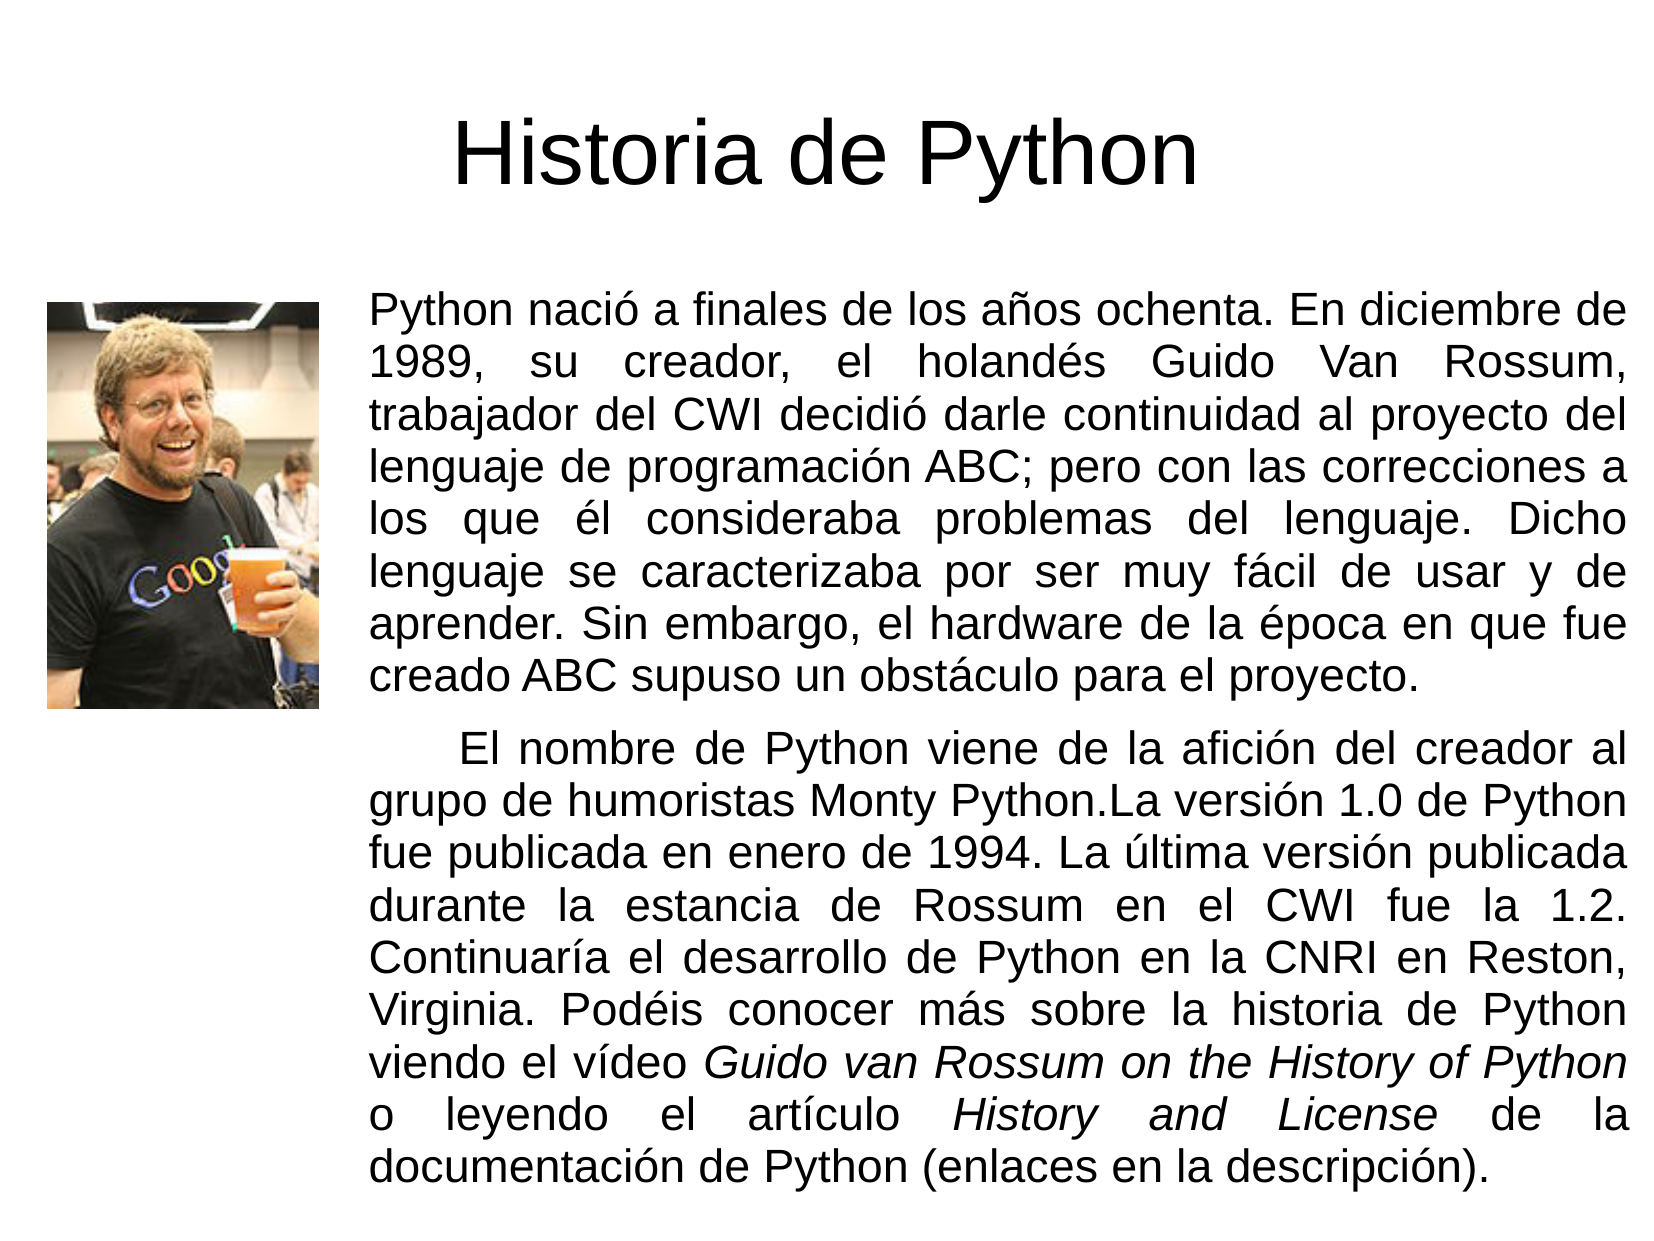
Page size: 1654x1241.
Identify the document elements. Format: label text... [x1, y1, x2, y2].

picture [47, 302, 319, 709]
list Python nació a finales de los años ochenta. En diciembre de 1989, su creador, el holandés Guido Van Rossum, trabajador del CWI decidió darle continuidad al proyecto del lenguaje de programación ABC; pero con las correcciones a los que él consideraba problemas del lenguaje. Dicho lenguaje se caracterizaba por ser muy fácil de usar y de aprender. Sin embargo, el hardware de la época en que fue creado ABC supuso un obstáculo para el proyecto. El nombre de Python viene de la afición del creador al grupo de humoristas Monty Python.La versión 1.0 de Python fue publicada en enero de 1994. La última versión publicada durante la estancia de Rossum en el CWI fue la 1.2. Continuaría el desarrollo de Python en la CNRI en Reston, Virginia. Podéis conocer más sobre la historia de Python viendo el vídeo Guido van Rossum on the History of Python o leyendo el artículo History and License de la documentación de Python (enlaces en la descripción). [318, 283, 1630, 1217]
title Historia de Python [82, 49, 1571, 257]
